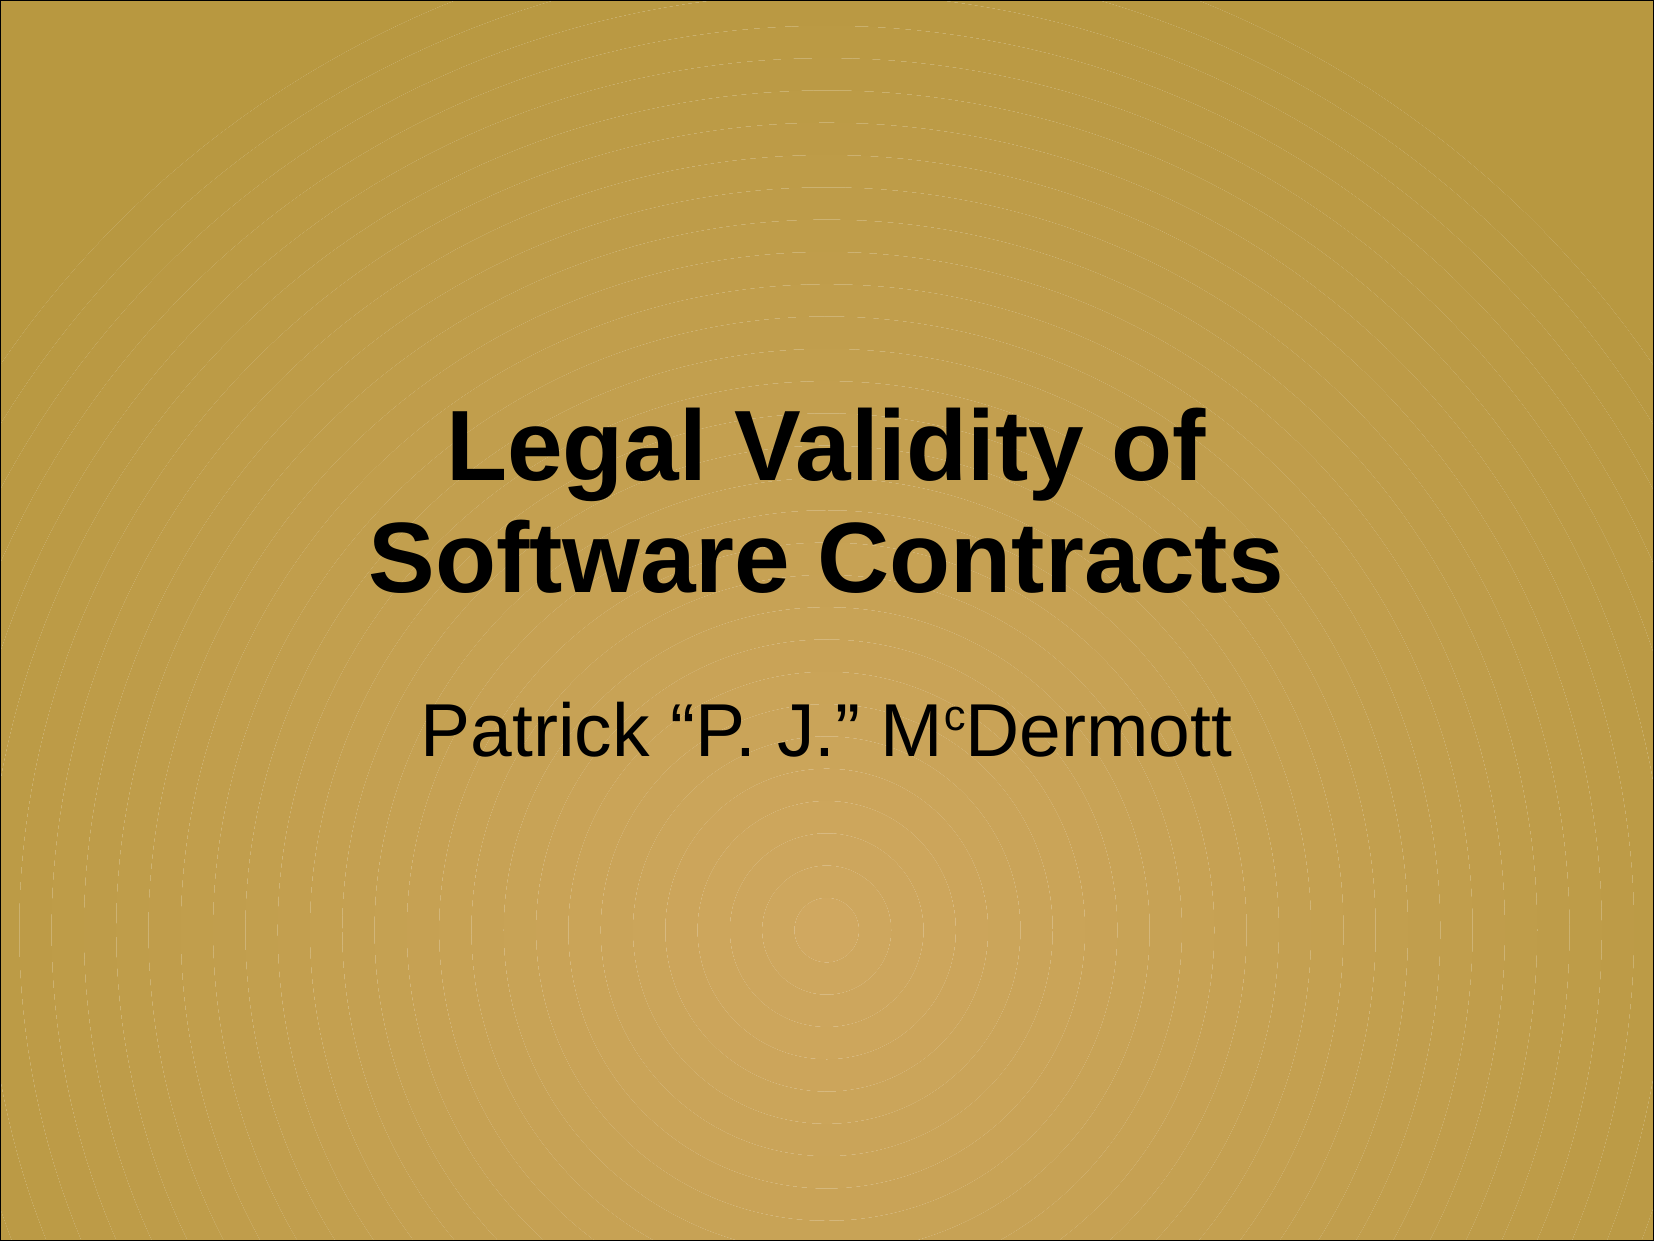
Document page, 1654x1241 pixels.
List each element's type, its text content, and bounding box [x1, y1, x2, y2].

subtitle Legal Validity of Software Contracts Patrick “P. J.” McDermott [82, 37, 1571, 1125]
